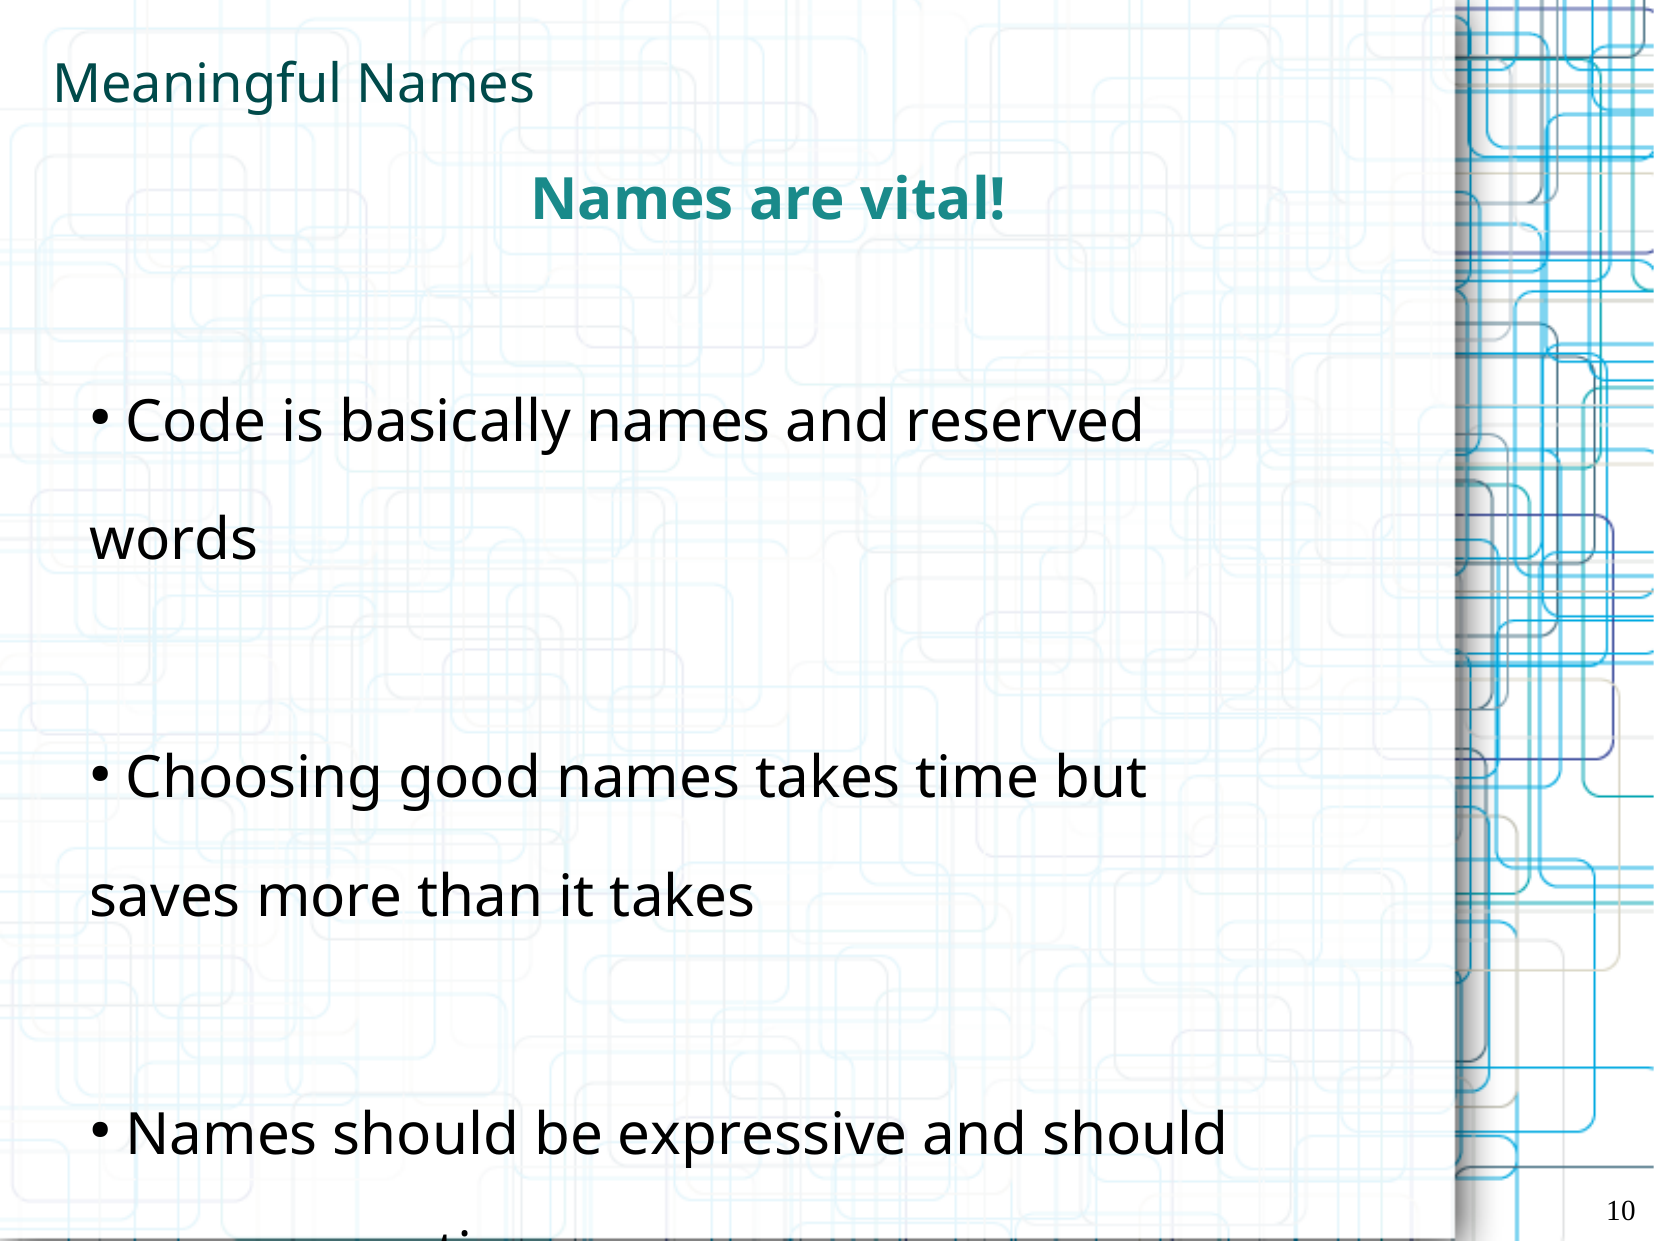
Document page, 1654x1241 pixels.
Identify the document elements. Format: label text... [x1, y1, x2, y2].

text_box Code is basically names and reserved words Choosing good names takes time but saves more than it takes Names should be expressive and should answer questions [75, 331, 1313, 1014]
text_box Names are vital! [450, 150, 1088, 249]
text_box Meaningful Names [37, 37, 676, 113]
picture [0, 0, 1654, 1241]
